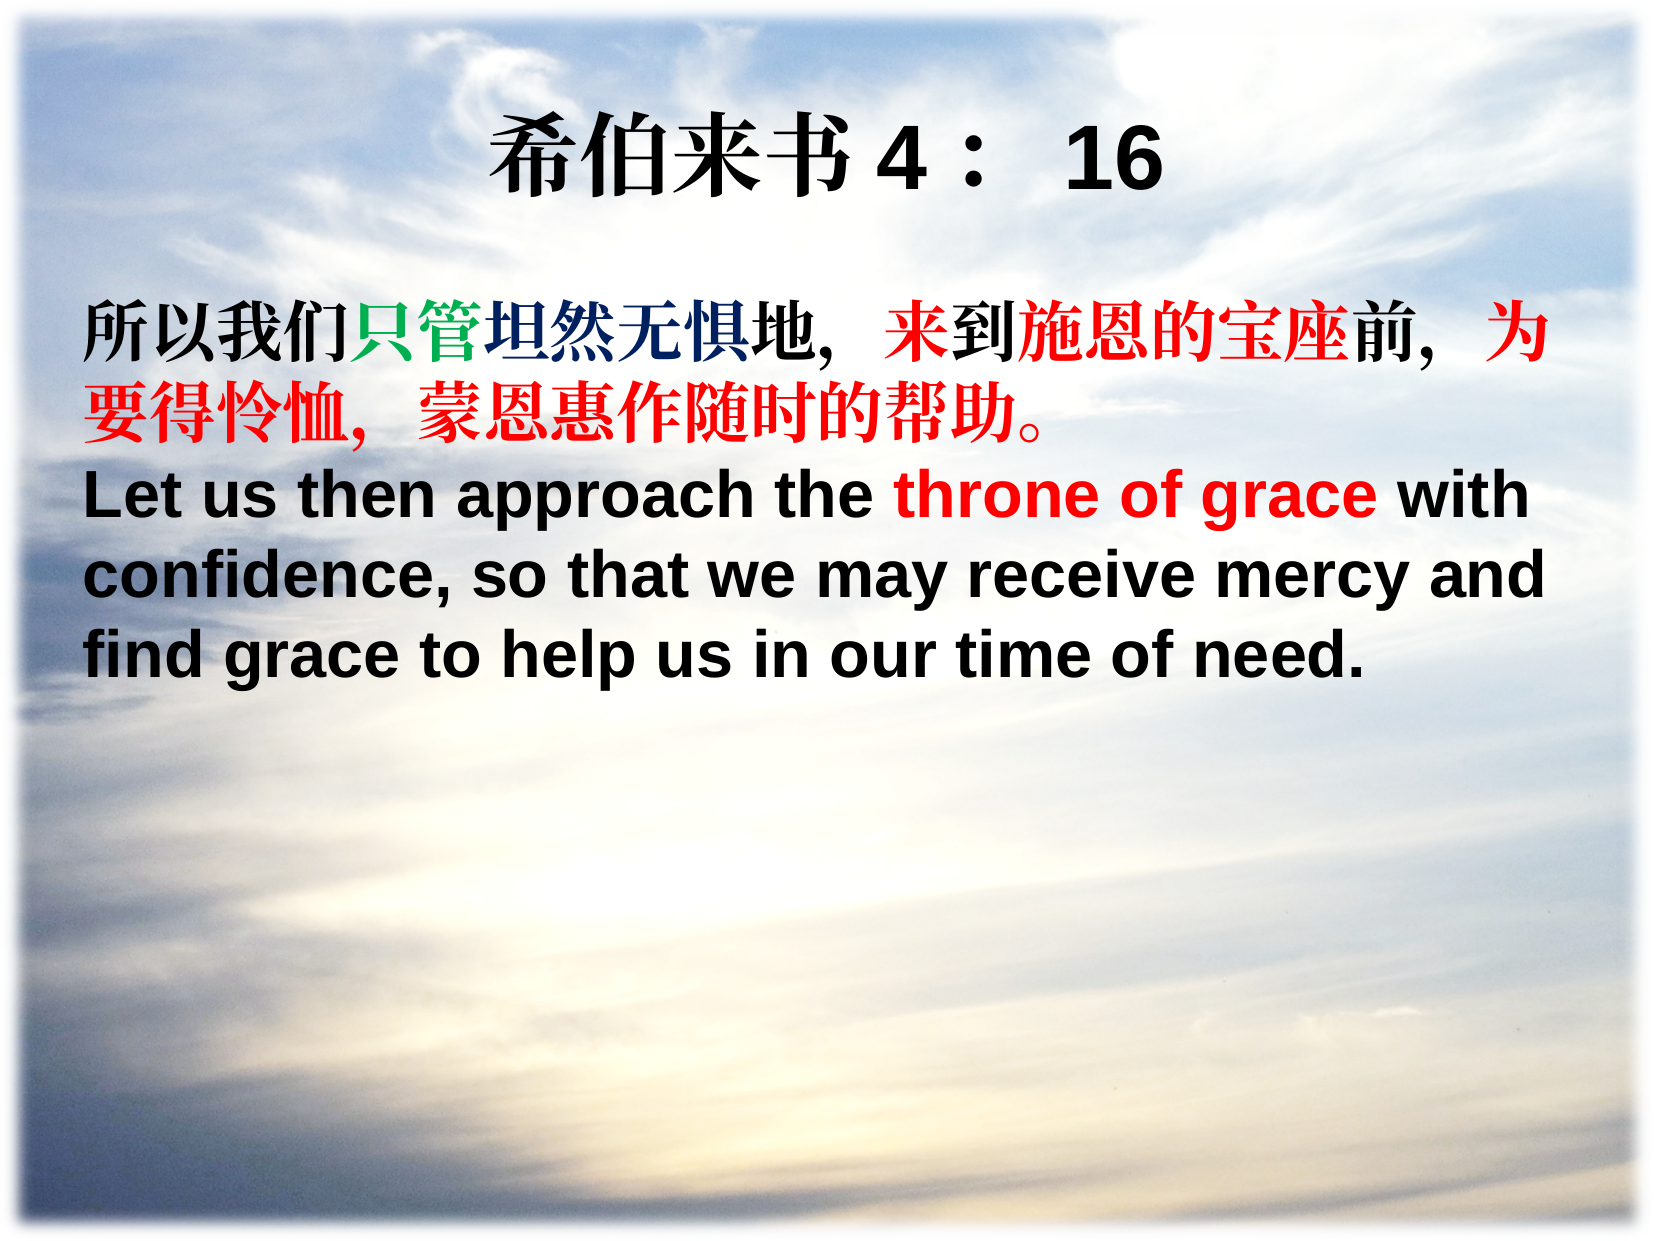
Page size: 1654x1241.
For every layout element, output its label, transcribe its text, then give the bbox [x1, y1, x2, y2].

list 所以我们只管坦然无惧地，来到施恩的宝座前，为要得怜恤，蒙恩惠作随时的帮助。 Let us then approach the throne of grace with confidence, so that we may receive mercy and find grace to help us in our time of need. [82, 290, 1571, 1109]
title 希伯来书4：16 [82, 49, 1571, 257]
picture [0, 0, 1654, 1241]
